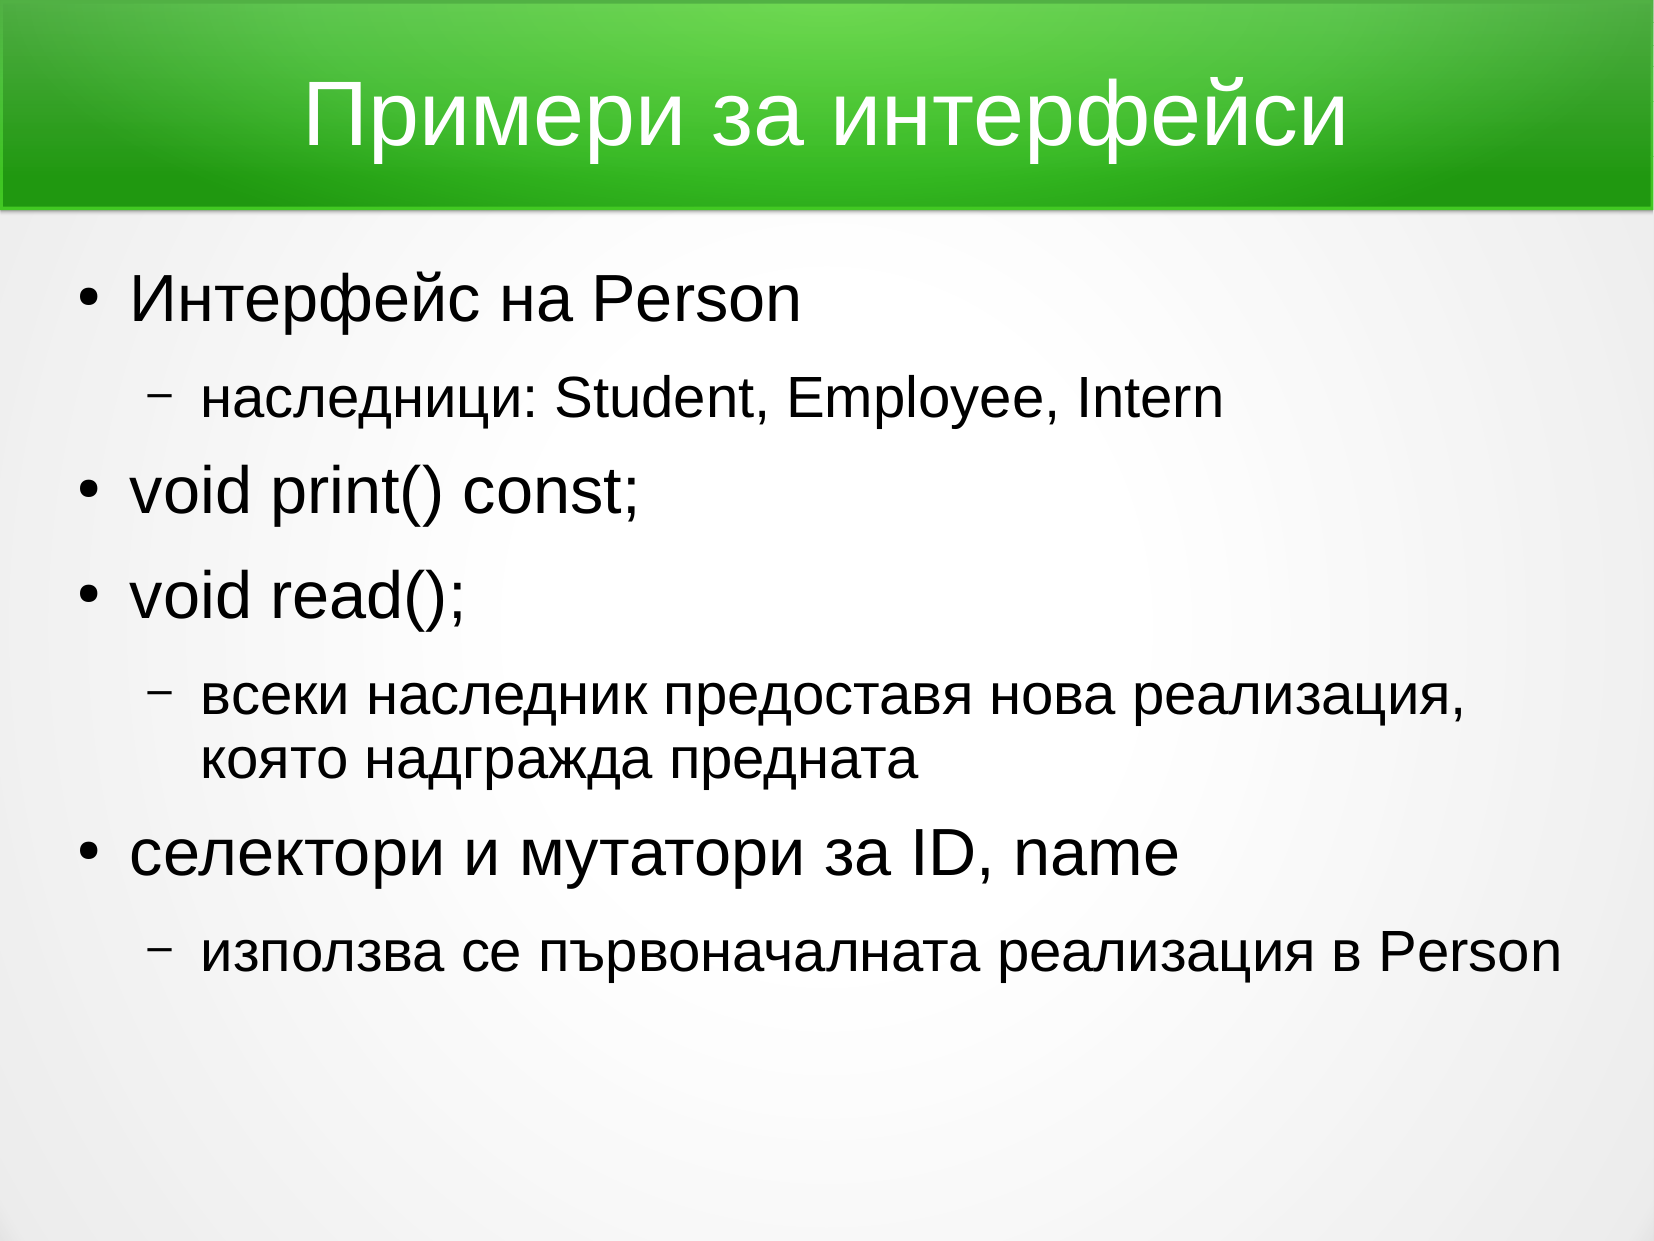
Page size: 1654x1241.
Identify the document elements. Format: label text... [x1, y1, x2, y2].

title Примери за интерфейси [82, 49, 1571, 179]
list Интерфейс на Person наследници: Student, Employee, Intern void print() const; void read(); всеки наследник предоставя нова реализация, която надгражда предната селектори и мутатори за ID, name използва се първоначалната реализация в Person [59, 261, 1595, 1182]
